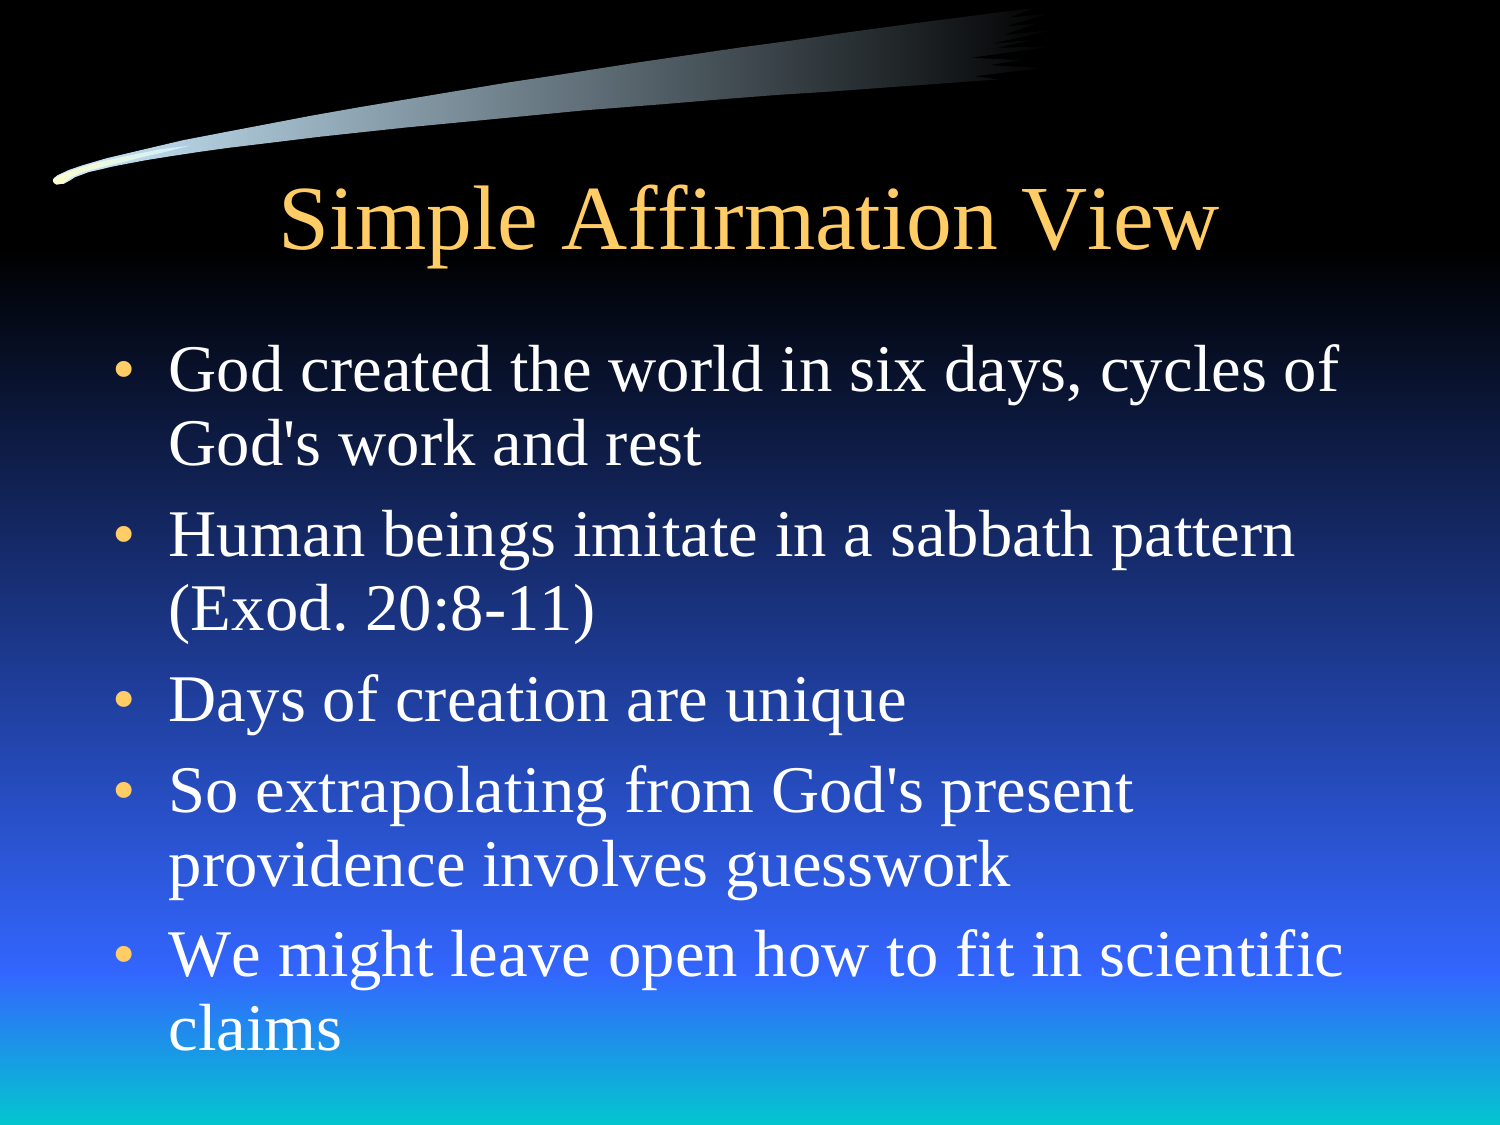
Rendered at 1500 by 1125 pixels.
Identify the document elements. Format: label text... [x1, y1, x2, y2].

title Simple Affirmation View [112, 124, 1388, 313]
list God created the world in six days, cycles of God's work and rest Human beings imitate in a sabbath pattern (Exod. 20:8-11) Days of creation are unique So extrapolating from God's present providence involves guesswork We might leave open how to fit in scientific claims [112, 332, 1388, 1066]
